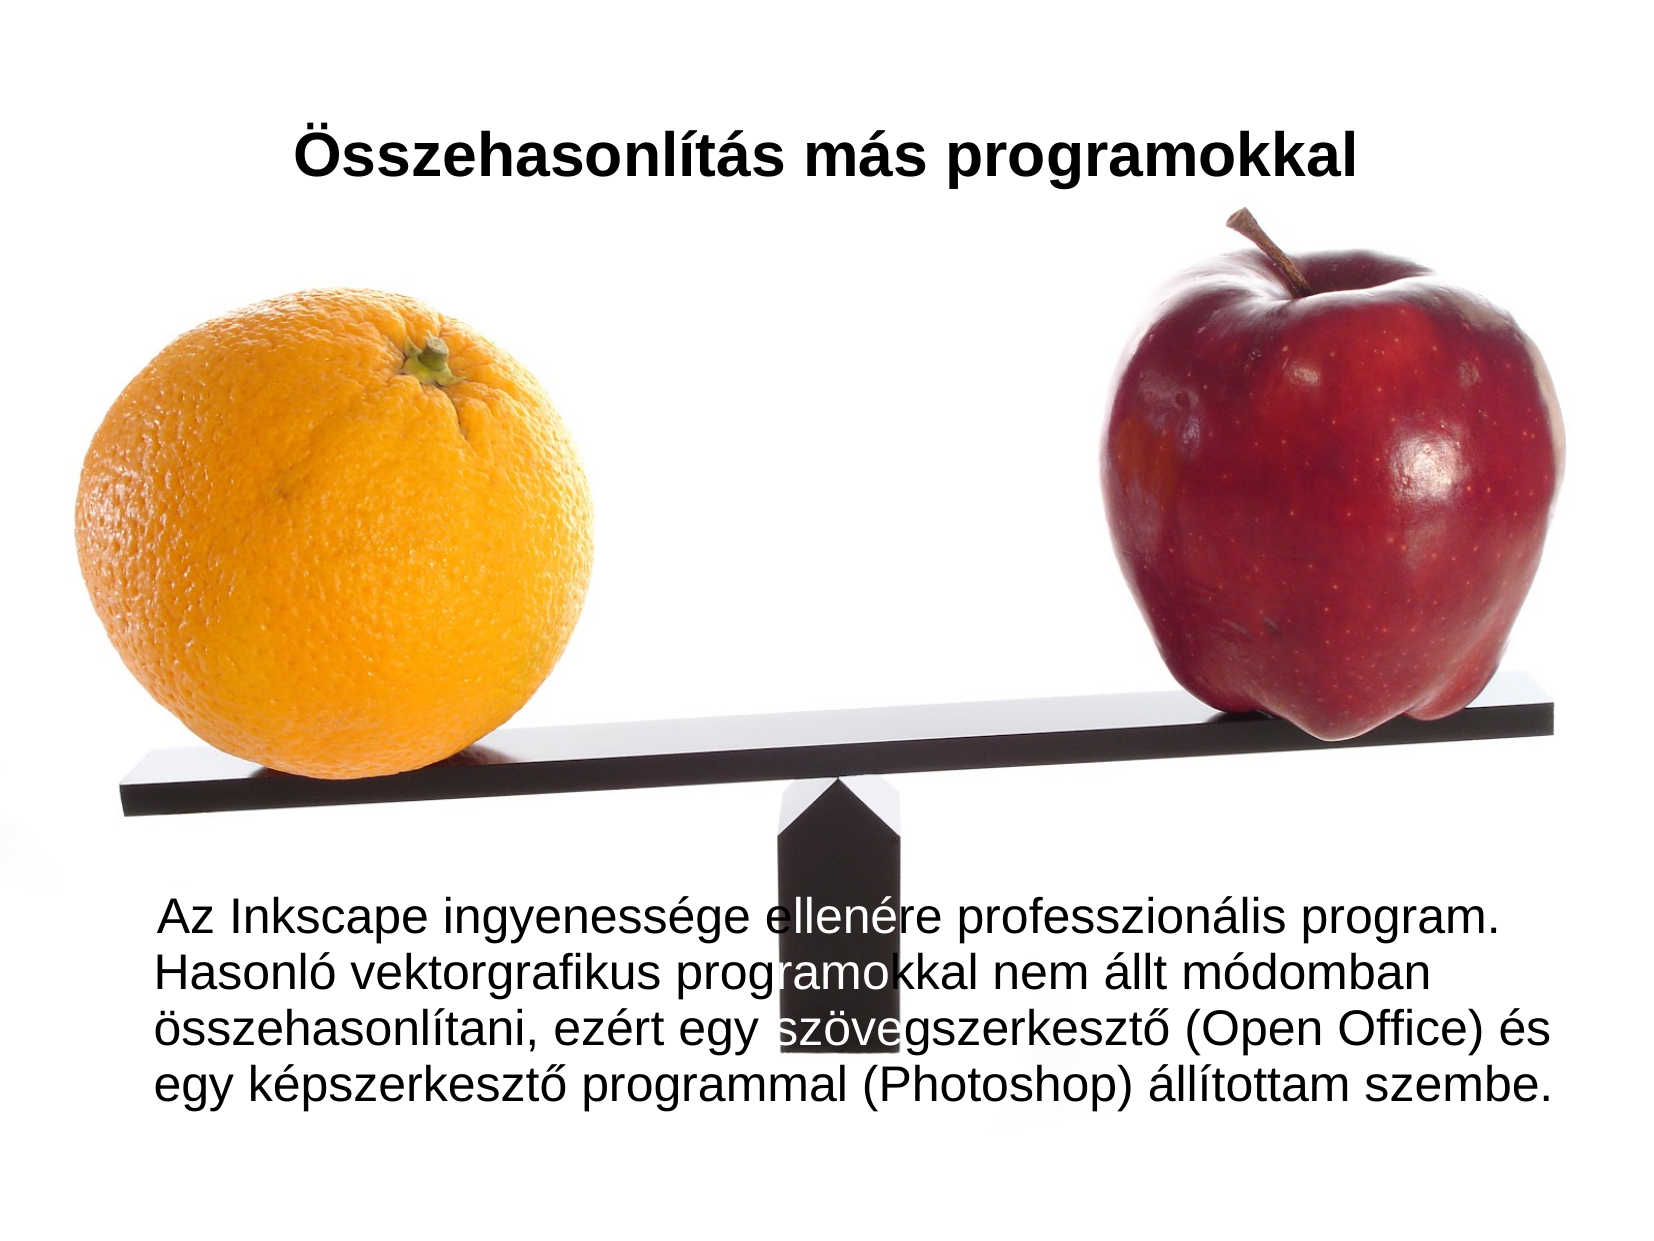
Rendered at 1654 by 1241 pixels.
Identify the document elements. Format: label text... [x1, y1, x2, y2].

title Összehasonlítás más programokkal [82, 49, 1571, 257]
picture [0, 0, 1654, 1241]
list Az Inkscape ingyenessége ellenére professzionális program. Hasonló vektorgrafikus programokkal nem állt módomban összehasonlítani, ezért egy szövegszerkesztő (Open Office) és egy képszerkesztő programmal (Photoshop) állítottam szembe. [82, 885, 1571, 1123]
